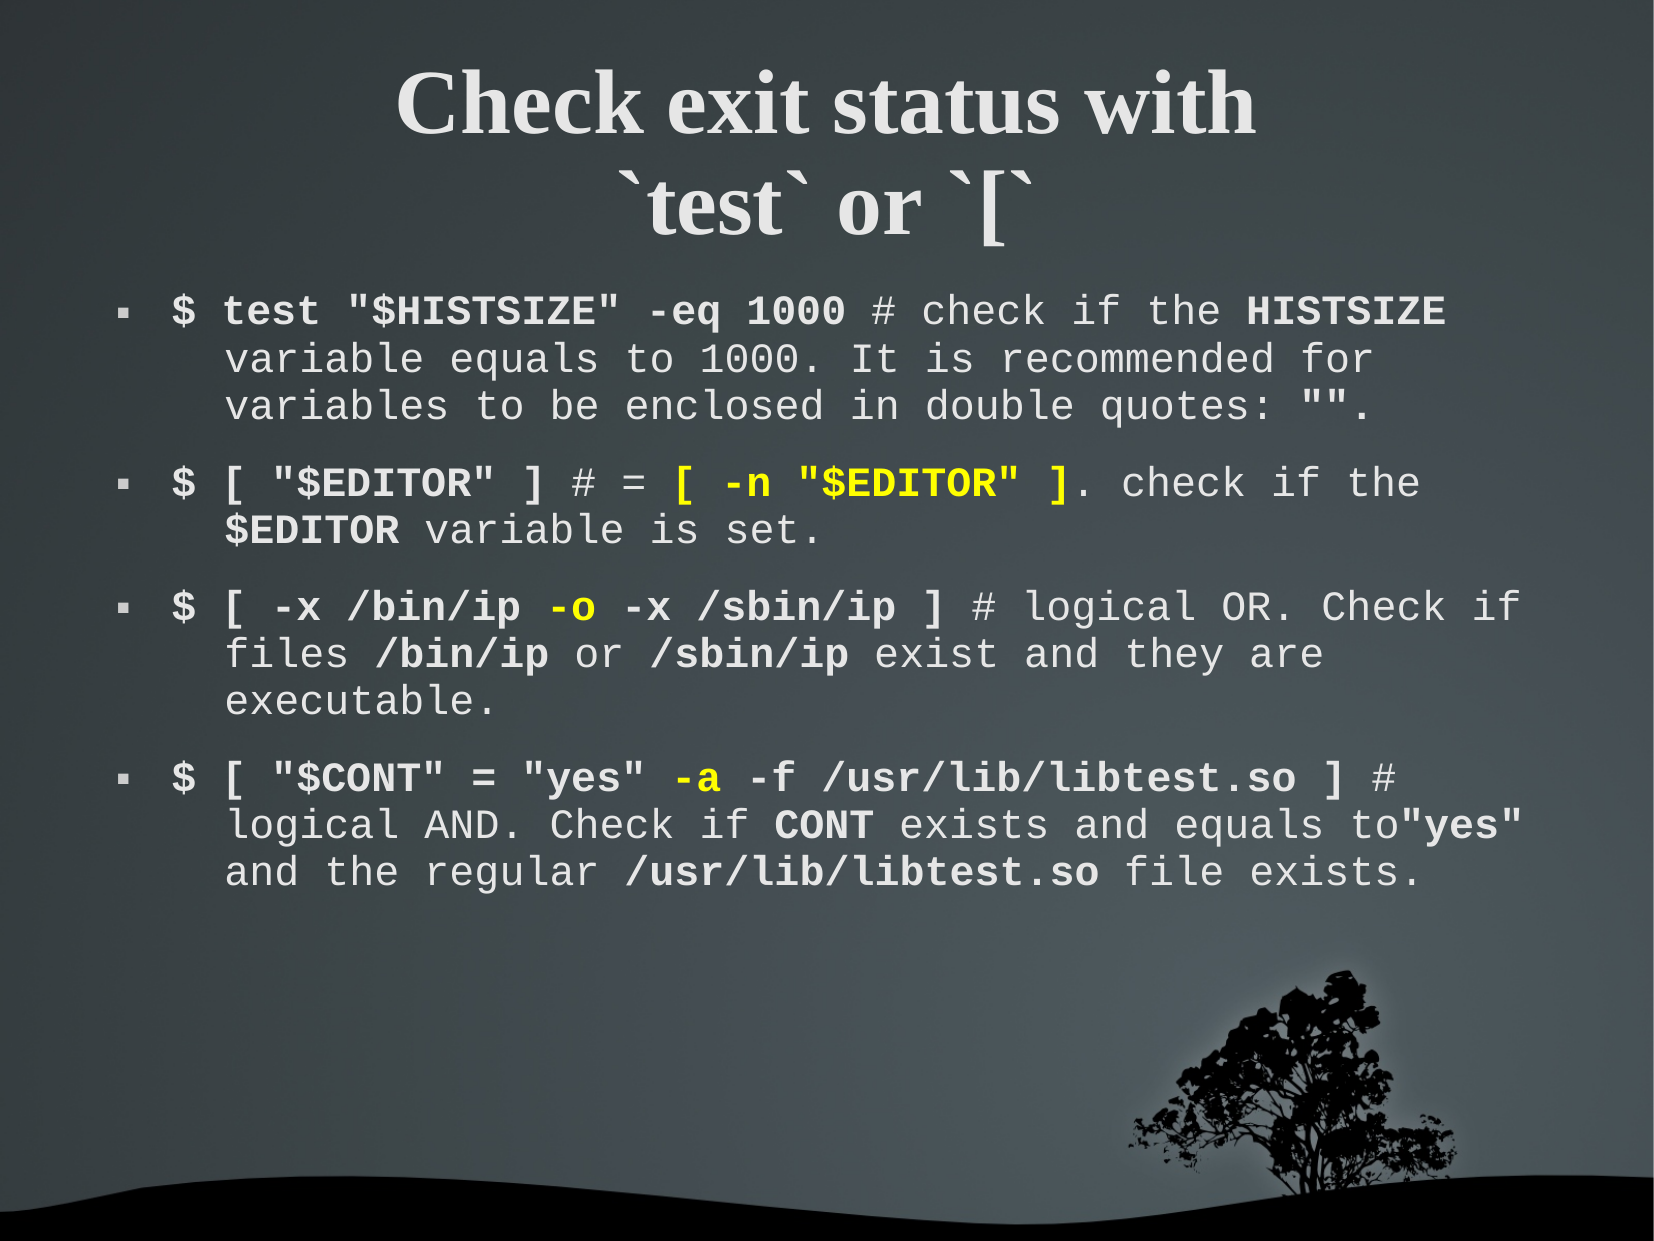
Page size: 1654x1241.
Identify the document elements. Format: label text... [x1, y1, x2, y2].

list $ test "$HISTSIZE" -eq 1000 # check if the HISTSIZE variable equals to 1000. It is recommended for variables to be enclosed in double quotes: "". $ [ "$EDITOR" ] # = [ -n "$EDITOR" ]. check if the $EDITOR variable is set. $ [ -x /bin/ip -o -x /sbin/ip ] # logical OR. Check if files /bin/ip or /sbin/ip exist and they are executable. $ [ "$CONT" = "yes" -a -f /usr/lib/libtest.so ] # logical AND. Check if CONT exists and equals to"yes" and the regular /usr/lib/libtest.so file exists. [82, 290, 1571, 1109]
picture [0, 0, 1654, 1241]
title Check exit status with `test` or `[` [82, 33, 1571, 273]
